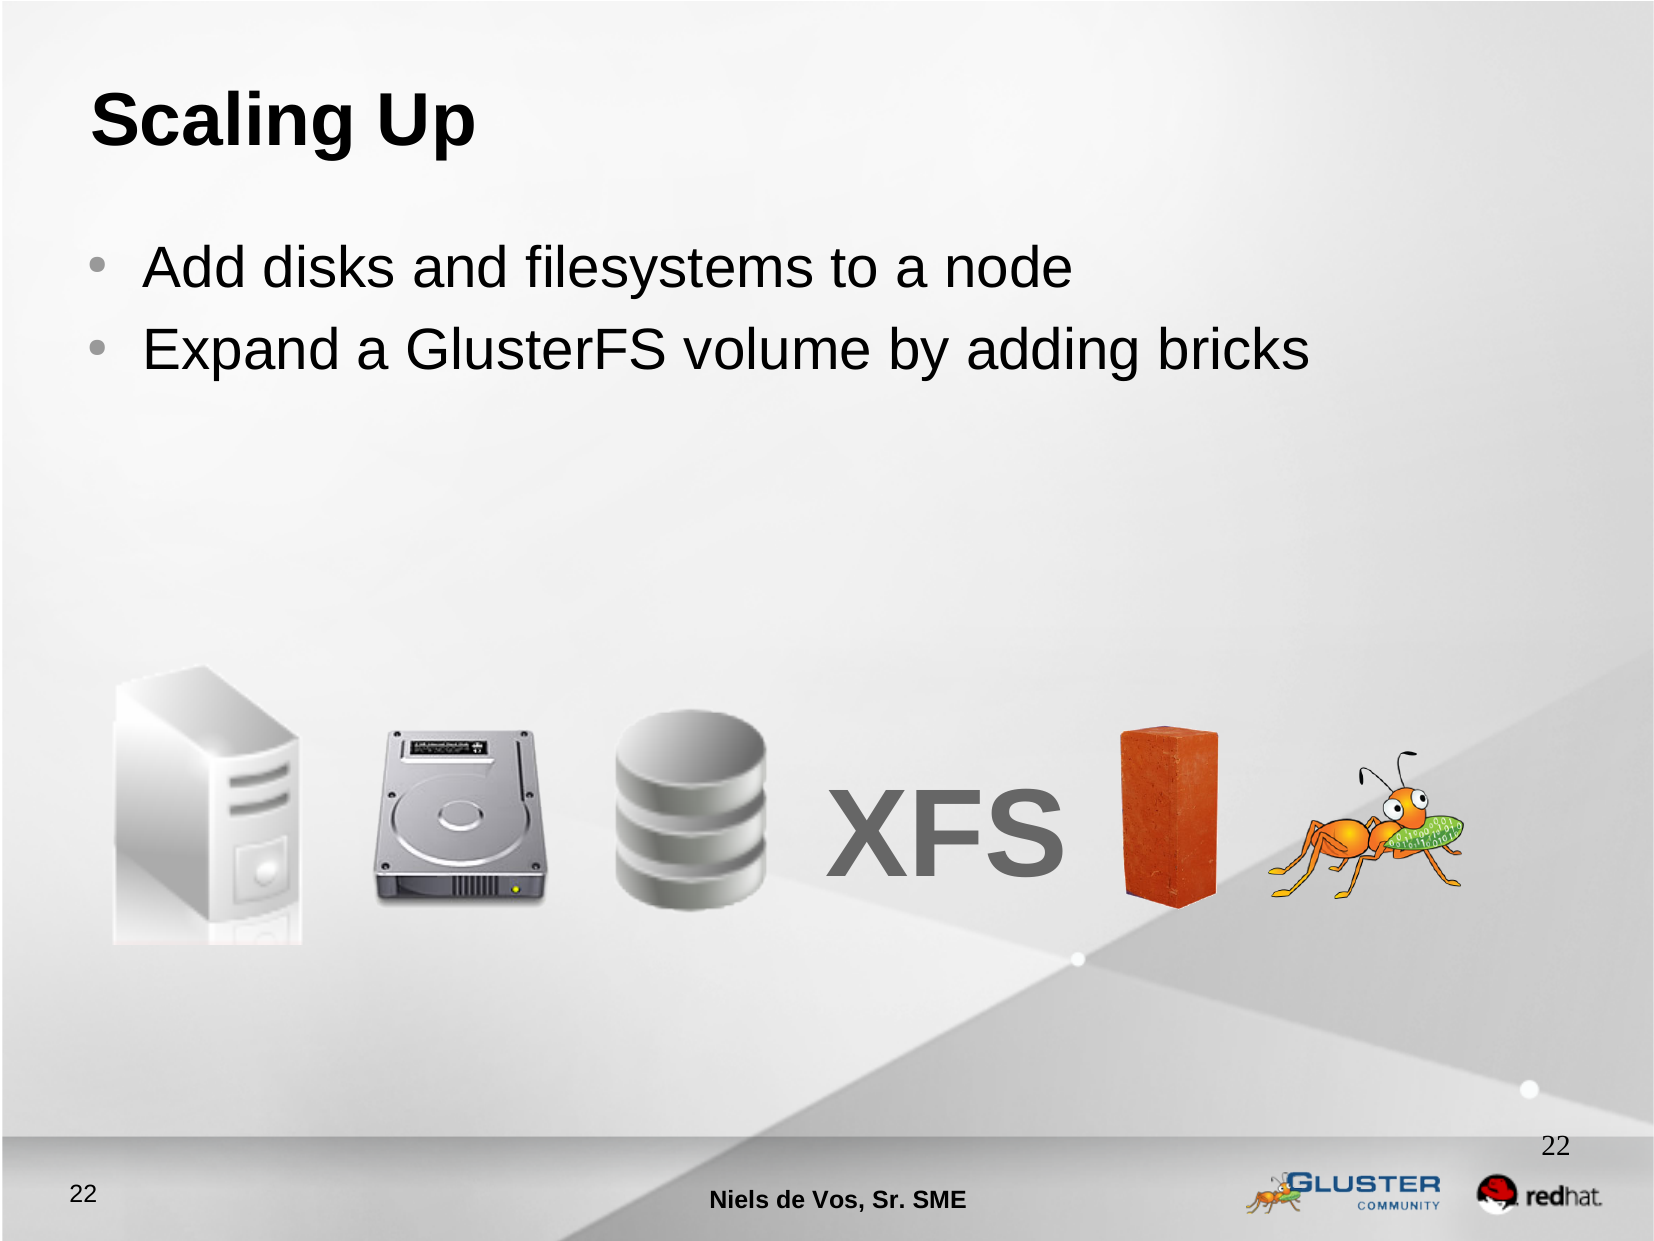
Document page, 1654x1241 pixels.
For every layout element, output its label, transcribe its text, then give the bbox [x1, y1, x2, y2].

list XFS [825, 760, 1081, 901]
title Scaling Up [90, 15, 1579, 223]
list Add disks and filesystems to a node Expand a GlusterFS volume by adding bricks [86, 232, 1576, 1111]
picture [2, 1, 1654, 1241]
